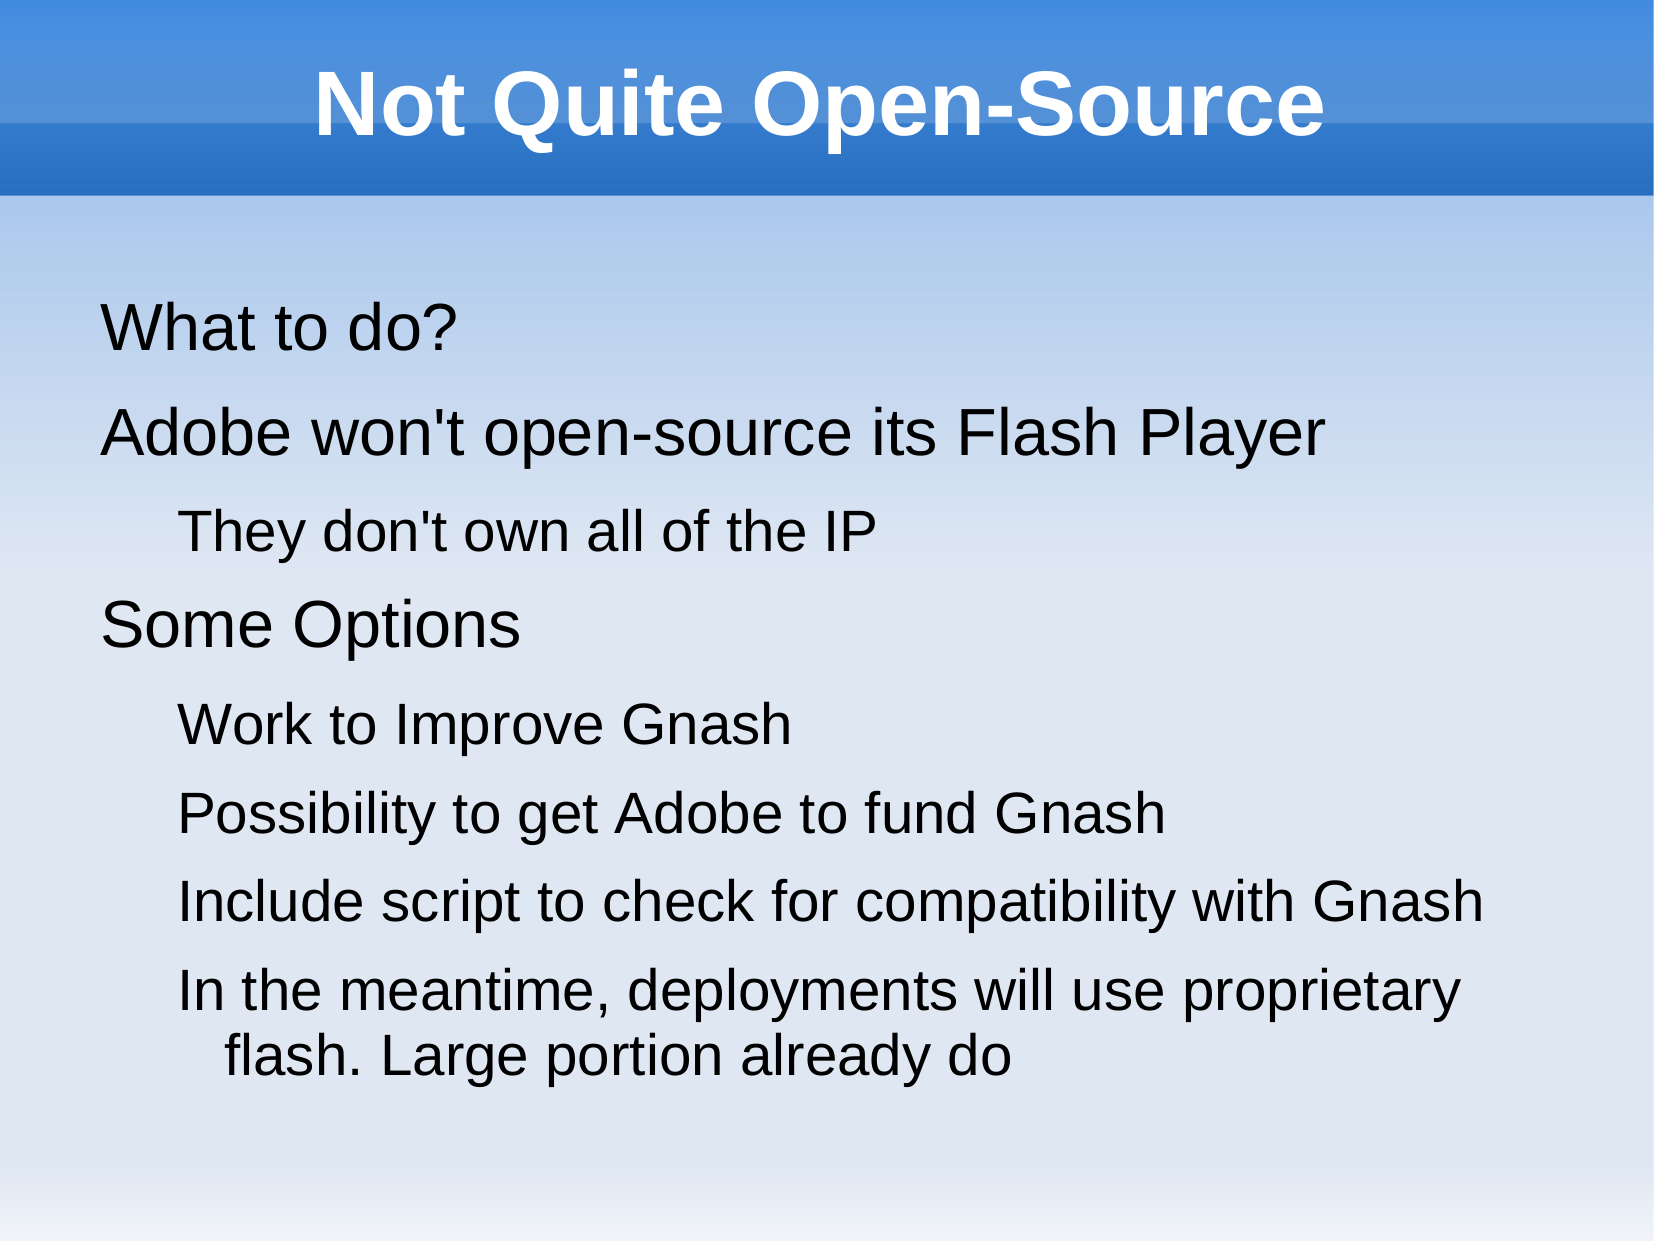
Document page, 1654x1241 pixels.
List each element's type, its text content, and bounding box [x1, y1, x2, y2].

title Not Quite Open-Source [76, 7, 1565, 200]
list What to do? Adobe won't open-source its Flash Player They don't own all of the IP Some Options Work to Improve Gnash Possibility to get Adobe to fund Gnash Include script to check for compatibility with Gnash In the meantime, deployments will use proprietary flash. Large portion already do [82, 290, 1571, 1158]
picture [0, 0, 1654, 1241]
